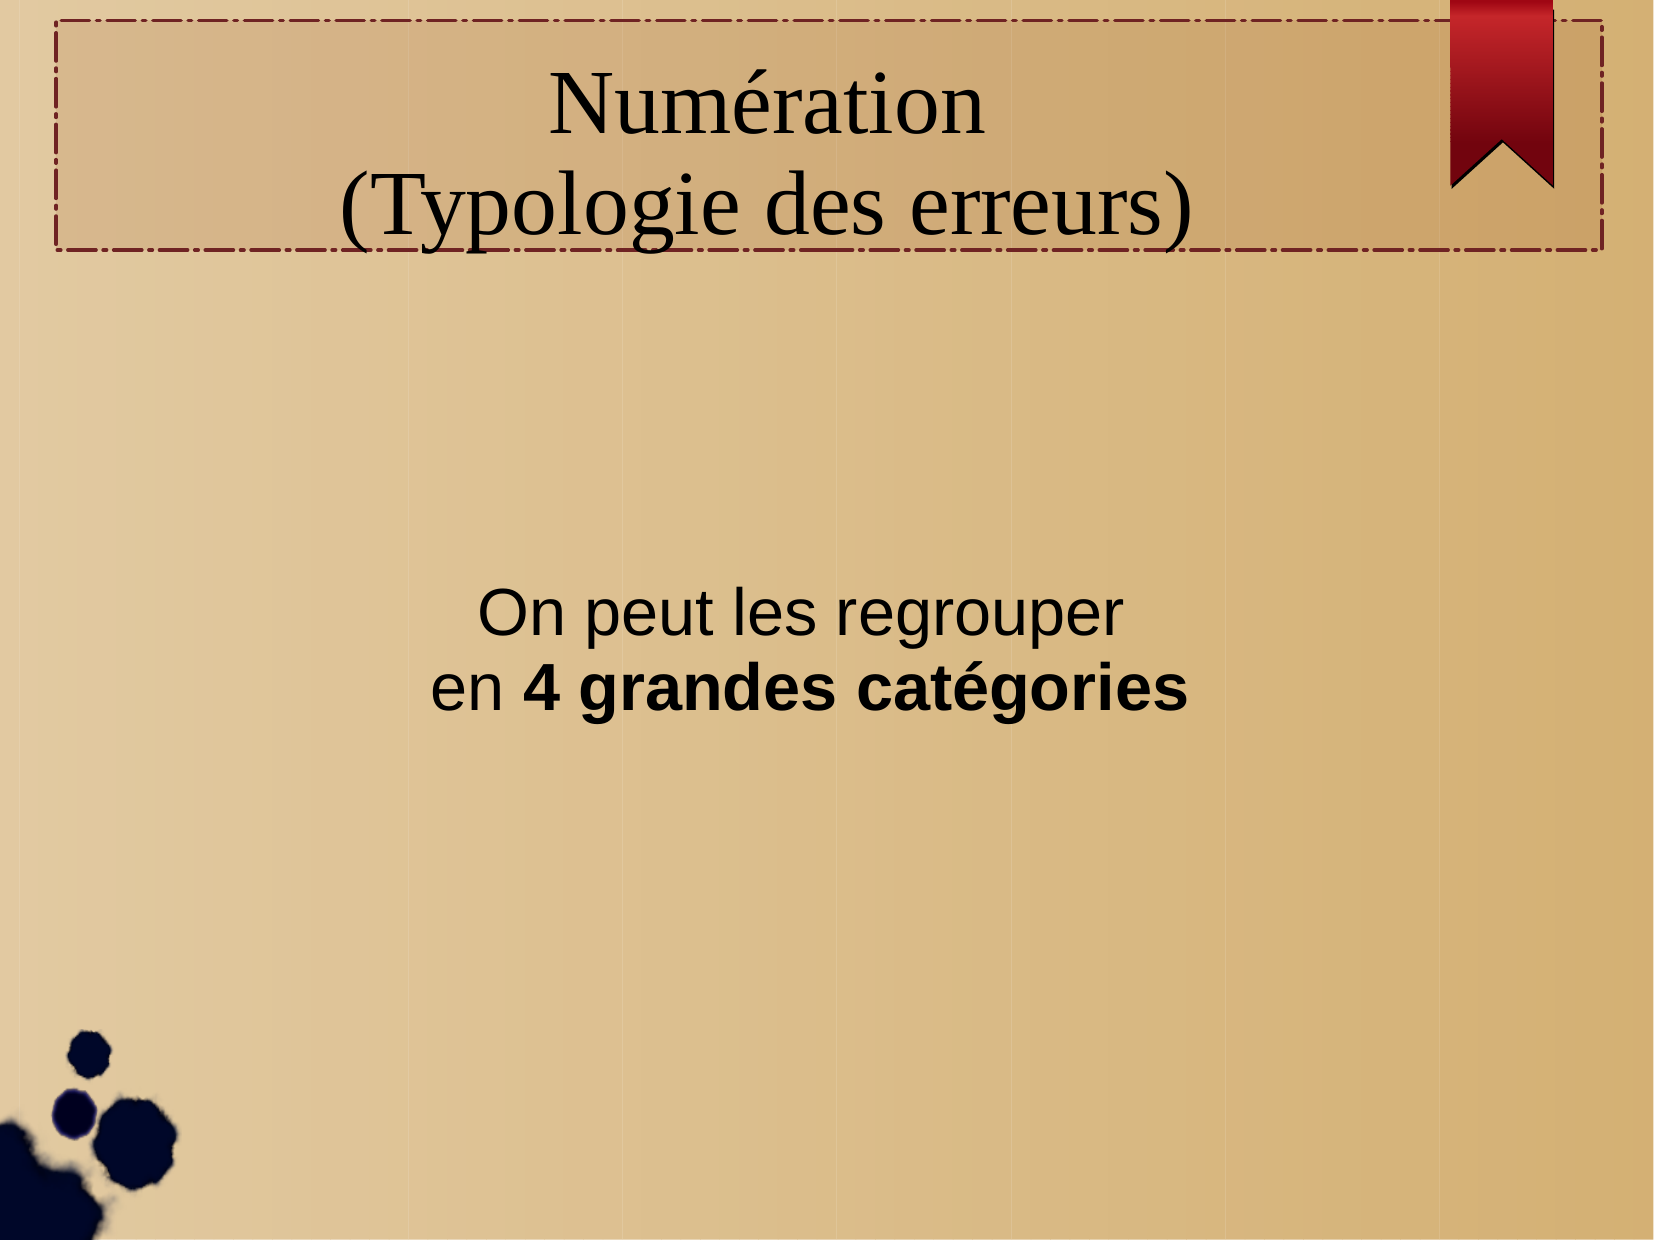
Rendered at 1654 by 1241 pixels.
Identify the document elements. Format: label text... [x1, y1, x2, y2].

title Numération (Typologie des erreurs) [82, 49, 1453, 257]
subtitle On peut les regrouper en 4 grandes catégories [82, 290, 1538, 1010]
